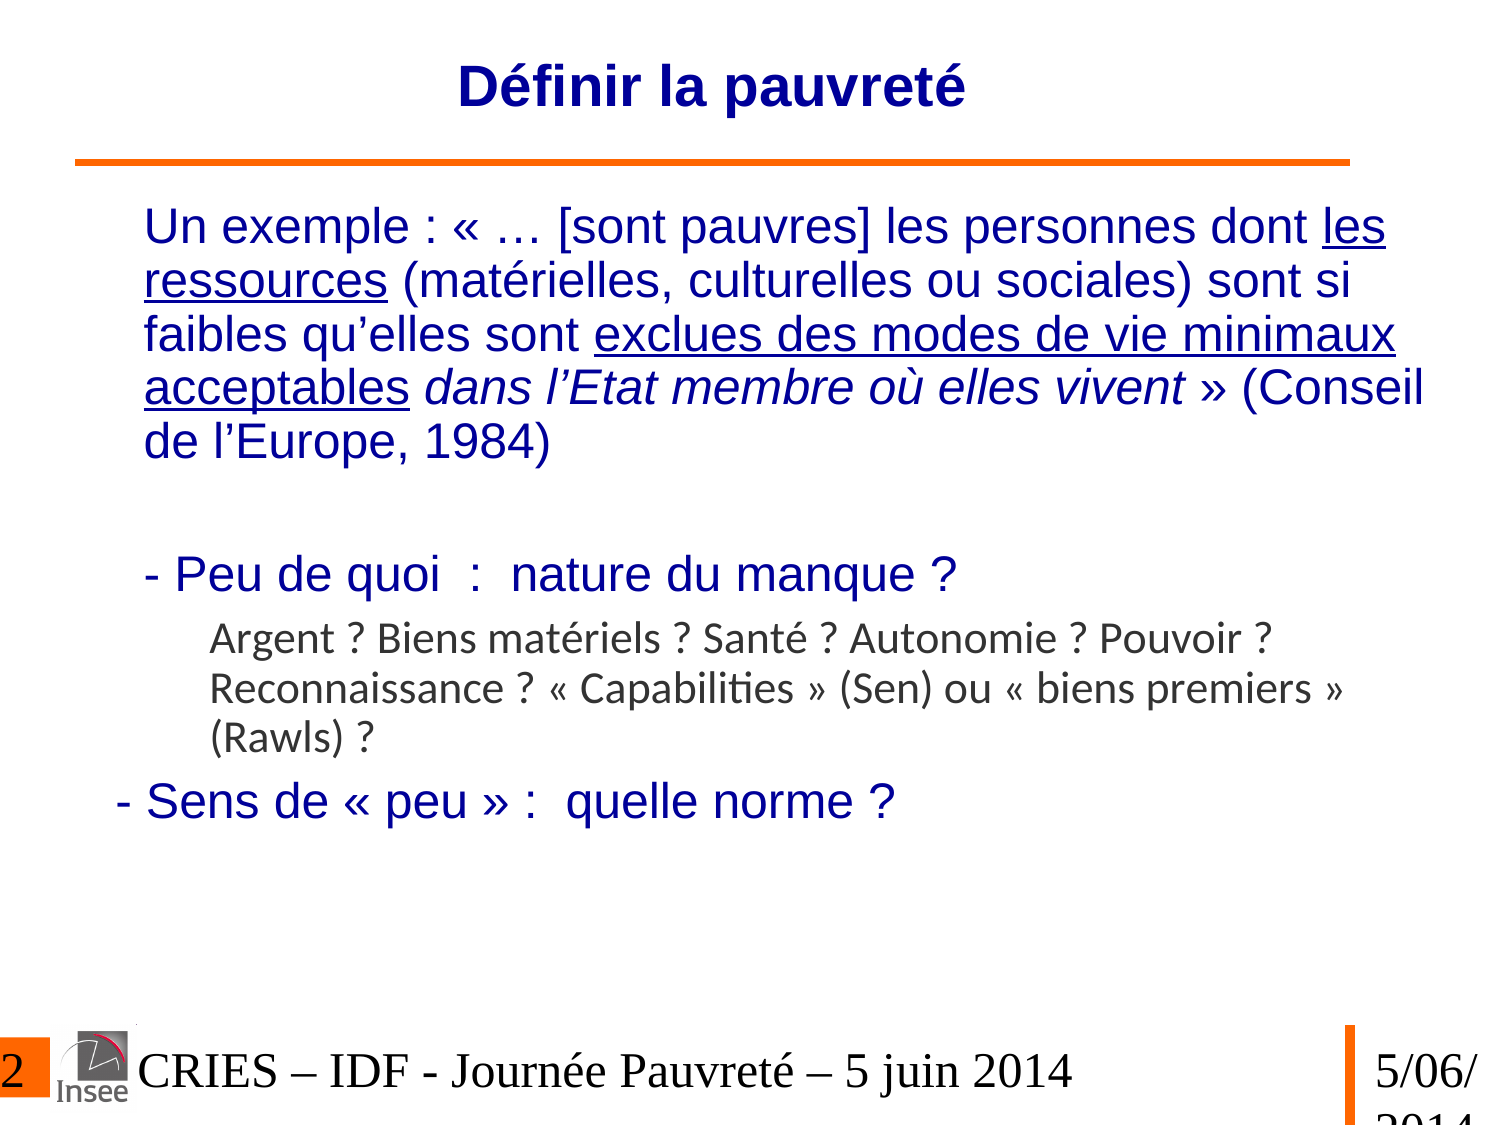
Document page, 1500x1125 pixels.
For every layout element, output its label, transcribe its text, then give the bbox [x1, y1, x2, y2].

picture [50, 1024, 137, 1113]
list Un exemple : « … [sont pauvres] les personnes dont les ressources (matérielles, culturelles ou sociales) sont si faibles qu’elles sont exclues des modes de vie minimaux acceptables dans l’Etat membre où elles vivent » (Conseil de l’Europe, 1984) - Peu de quoi : nature du manque ? Argent ? Biens matériels ? Santé ? Autonomie ? Pouvoir ? Reconnaissance ? « Capabilities » (Sen) ou « biens premiers » (Rawls) ? - Sens de « peu » : quelle norme ? [87, 199, 1426, 988]
title Définir la pauvreté [75, 37, 1351, 138]
